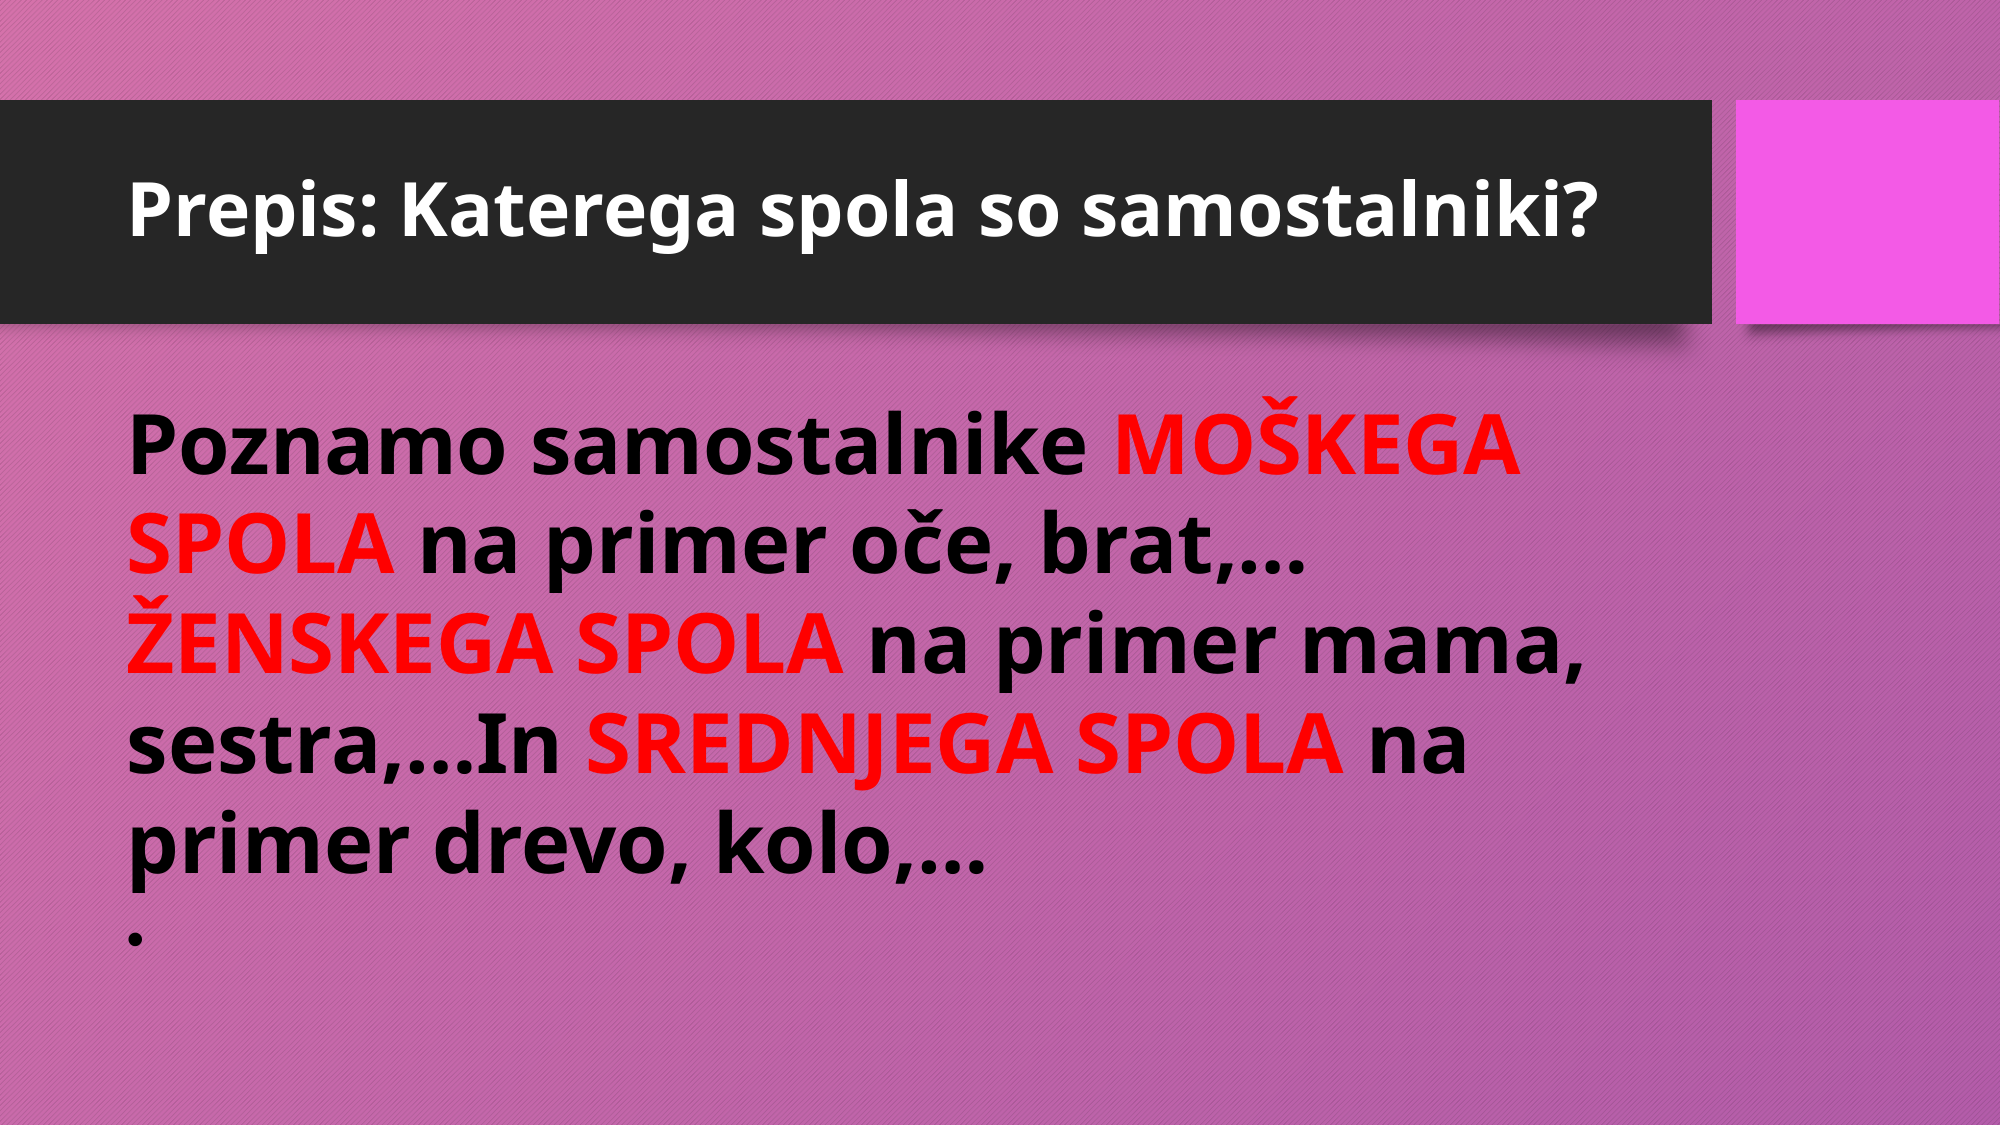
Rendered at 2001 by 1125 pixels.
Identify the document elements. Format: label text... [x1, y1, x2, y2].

title Prepis: Katerega spola so samostalniki? [111, 123, 1689, 301]
list Poznamo samostalnike MOŠKEGA SPOLA na primer oče, brat,…ŽENSKEGA SPOLA na primer mama, sestra,…In SREDNJEGA SPOLA na primer drevo, kolo,… [111, 383, 1689, 974]
